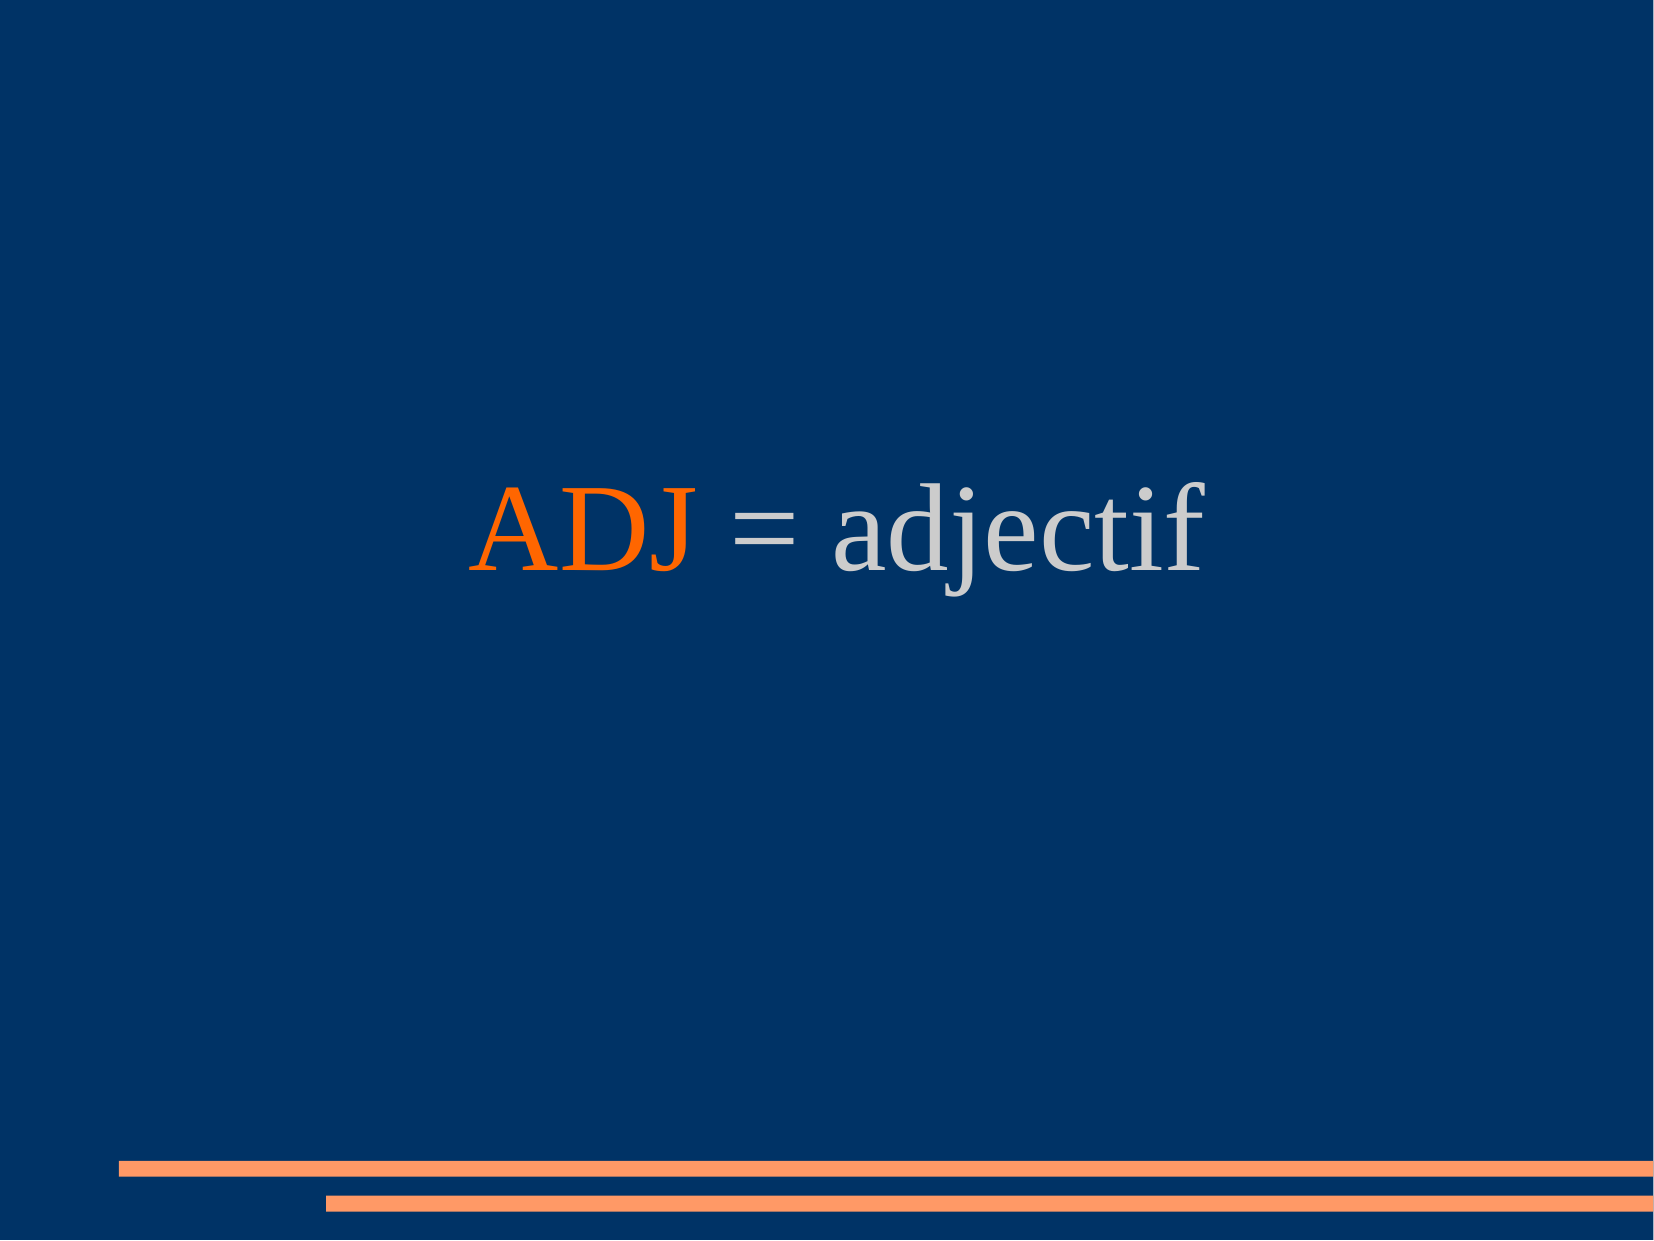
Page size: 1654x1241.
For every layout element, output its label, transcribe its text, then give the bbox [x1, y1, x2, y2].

subtitle ADJ = adjectif [118, 123, 1558, 934]
